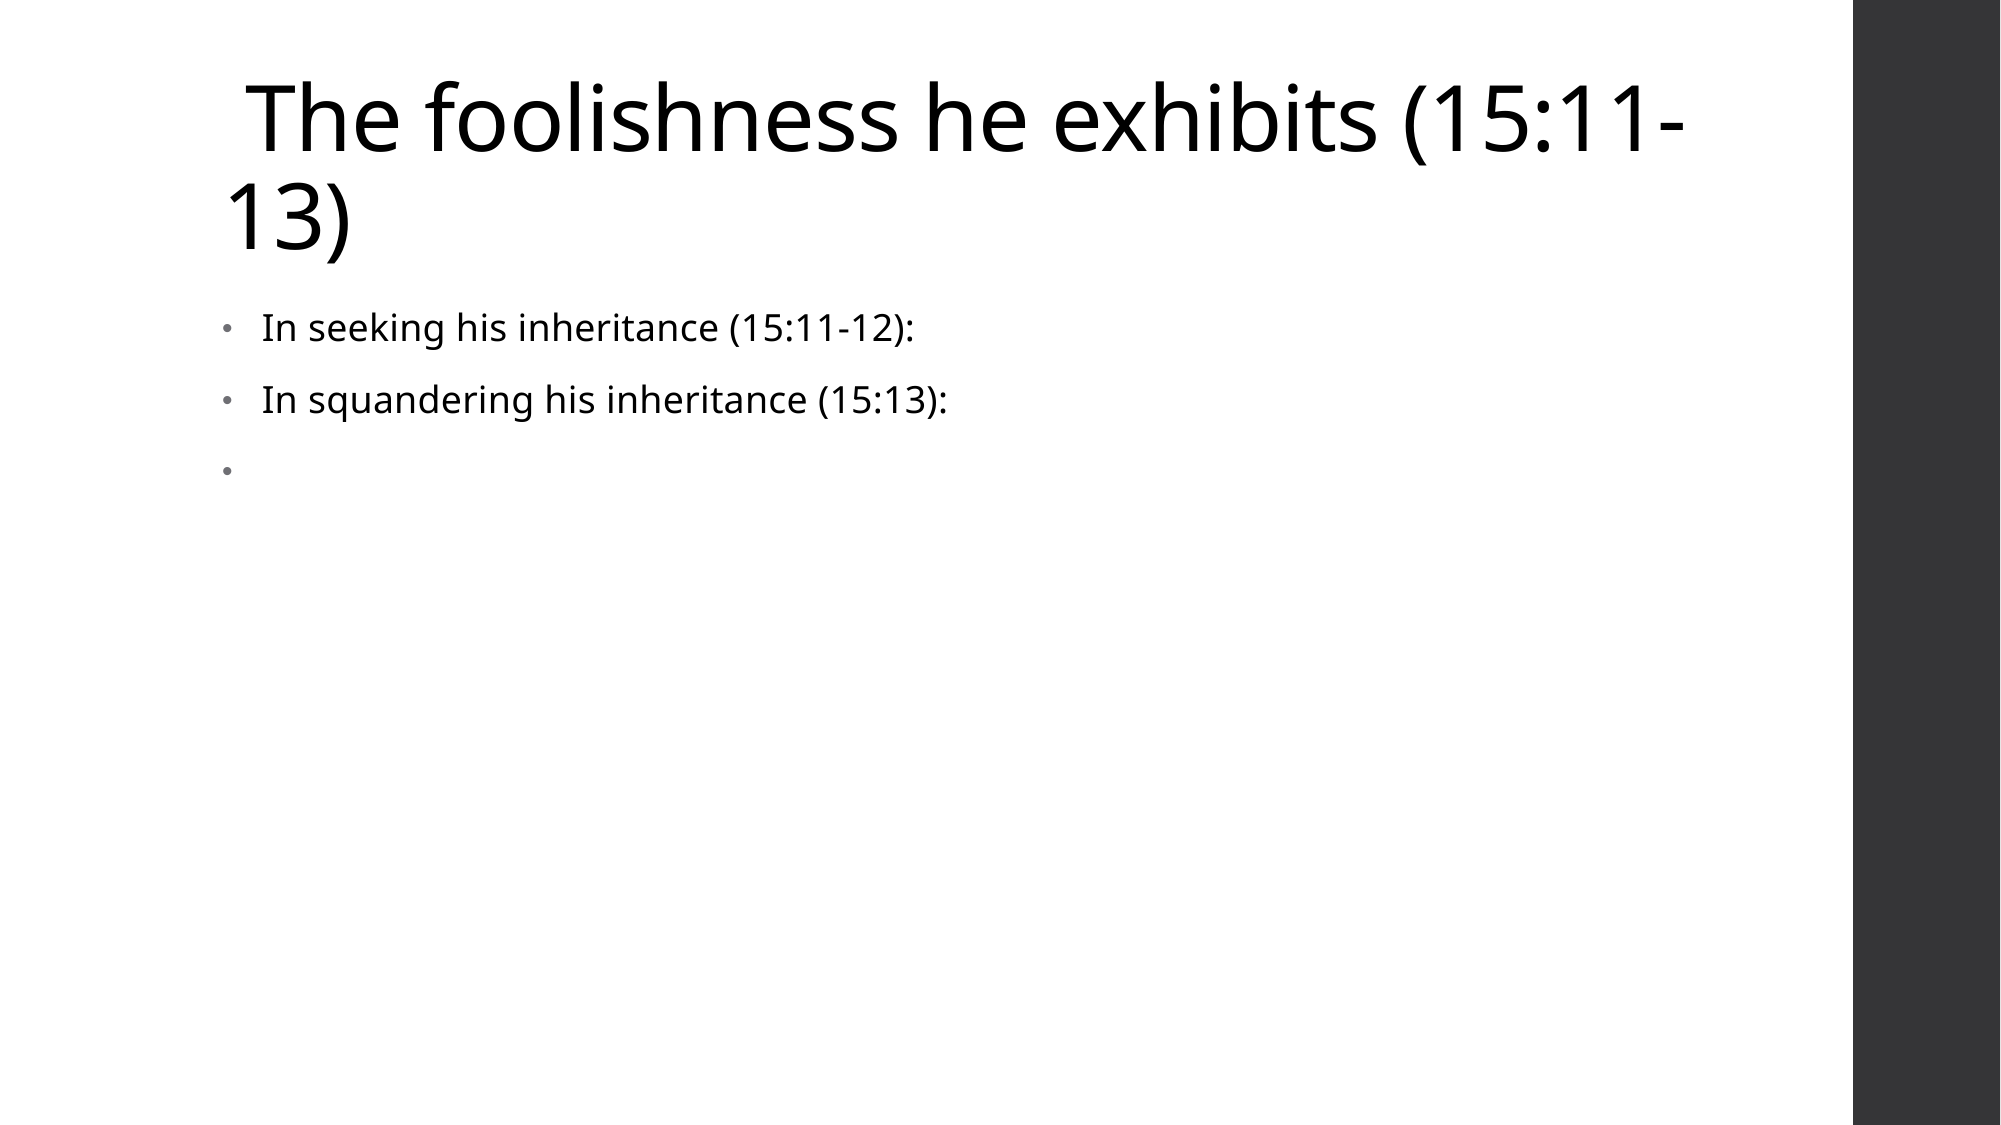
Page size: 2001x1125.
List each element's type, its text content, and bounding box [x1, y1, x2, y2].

list In seeking his inheritance (15:11-12): In squandering his inheritance (15:13): [206, 299, 1617, 1014]
title The foolishness he exhibits (15:11-13) [206, 60, 1797, 278]
